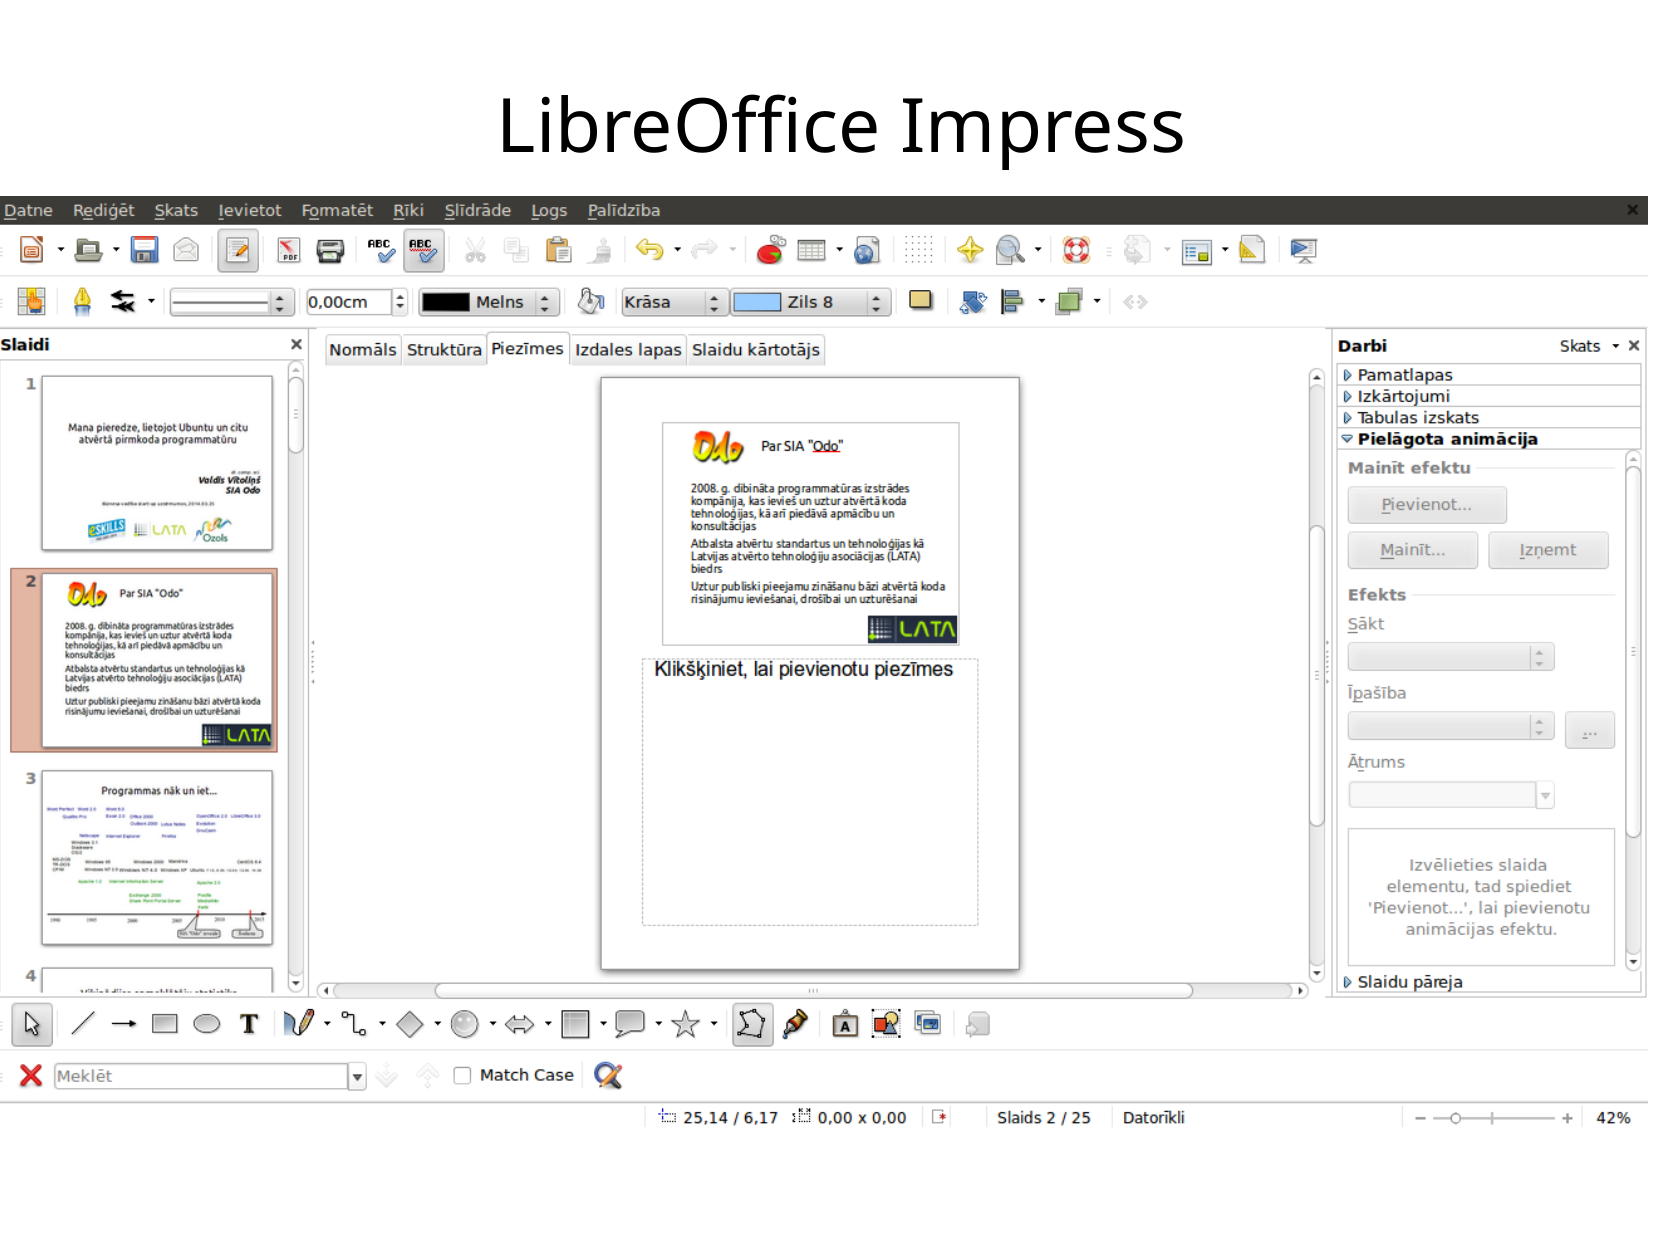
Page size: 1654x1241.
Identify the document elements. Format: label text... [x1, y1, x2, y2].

picture [0, 196, 1648, 1131]
title LibreOffice Impress [159, 64, 1524, 181]
